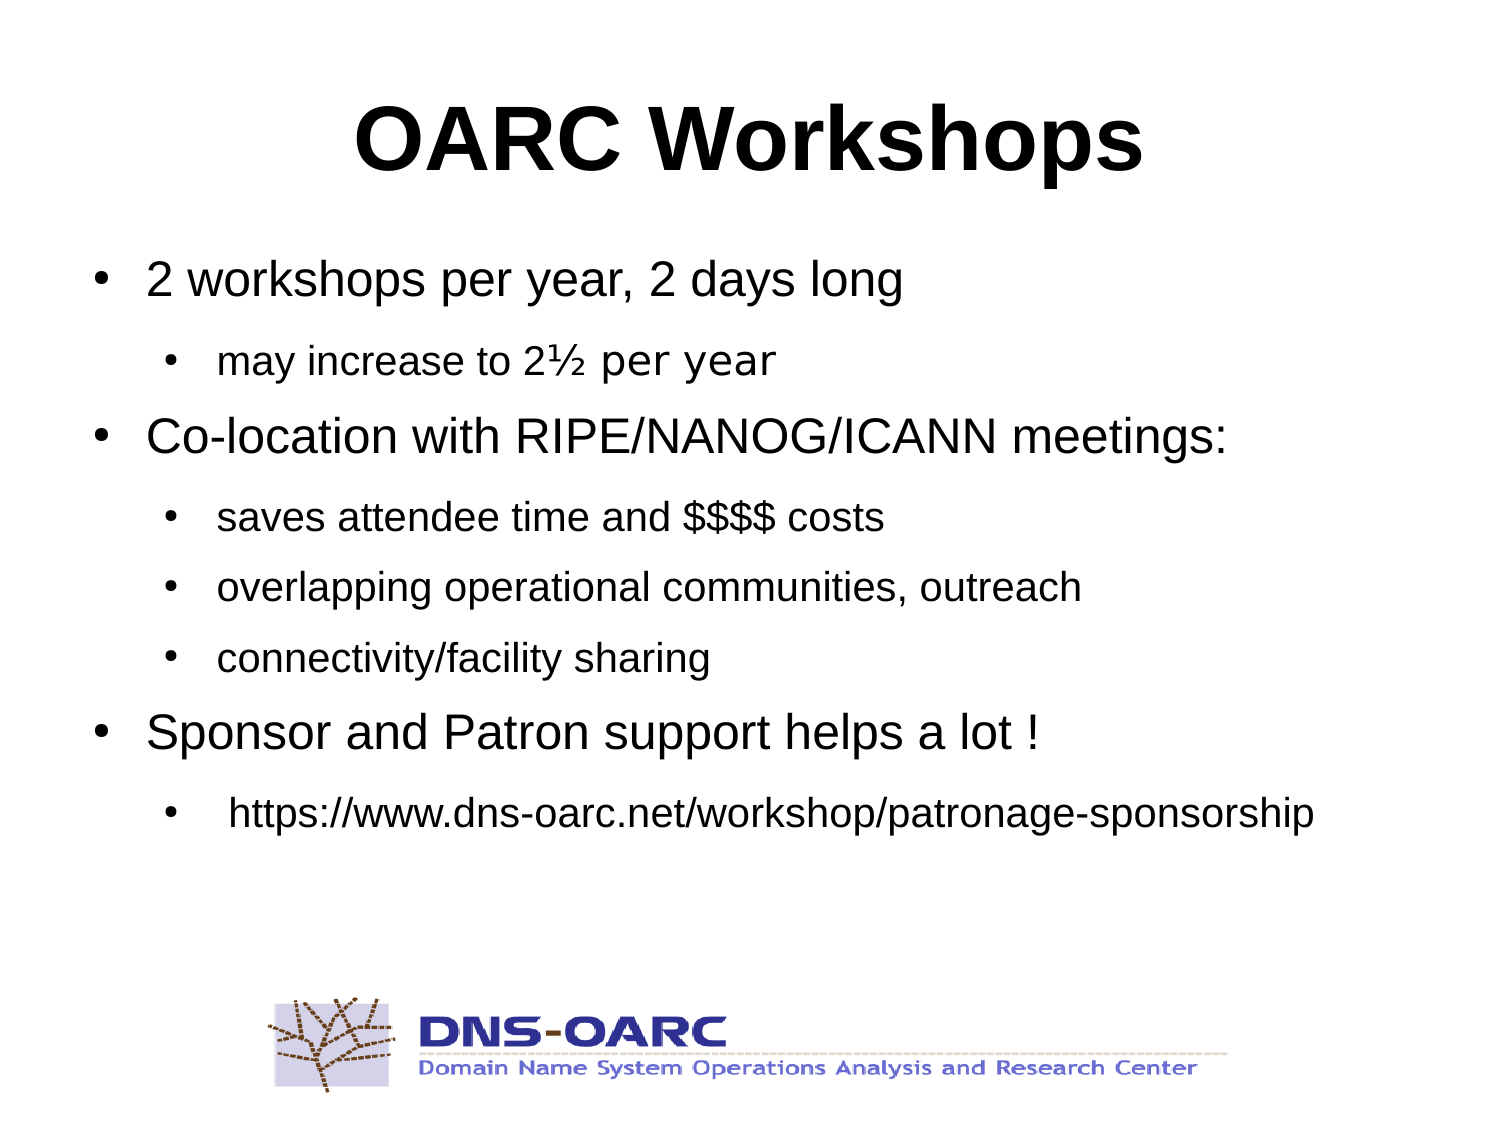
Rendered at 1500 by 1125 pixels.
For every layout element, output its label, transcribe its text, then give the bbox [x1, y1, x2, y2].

title OARC Workshops [75, 44, 1425, 233]
list 2 workshops per year, 2 days long may increase to 2½ per year Co-location with RIPE/NANOG/ICANN meetings: saves attendee time and $$$$ costs overlapping operational communities, outreach connectivity/facility sharing Sponsor and Patron support helps a lot ! https://www.dns-oarc.net/workshop/patronage-sponsorship [75, 251, 1425, 904]
picture [214, 991, 1259, 1099]
